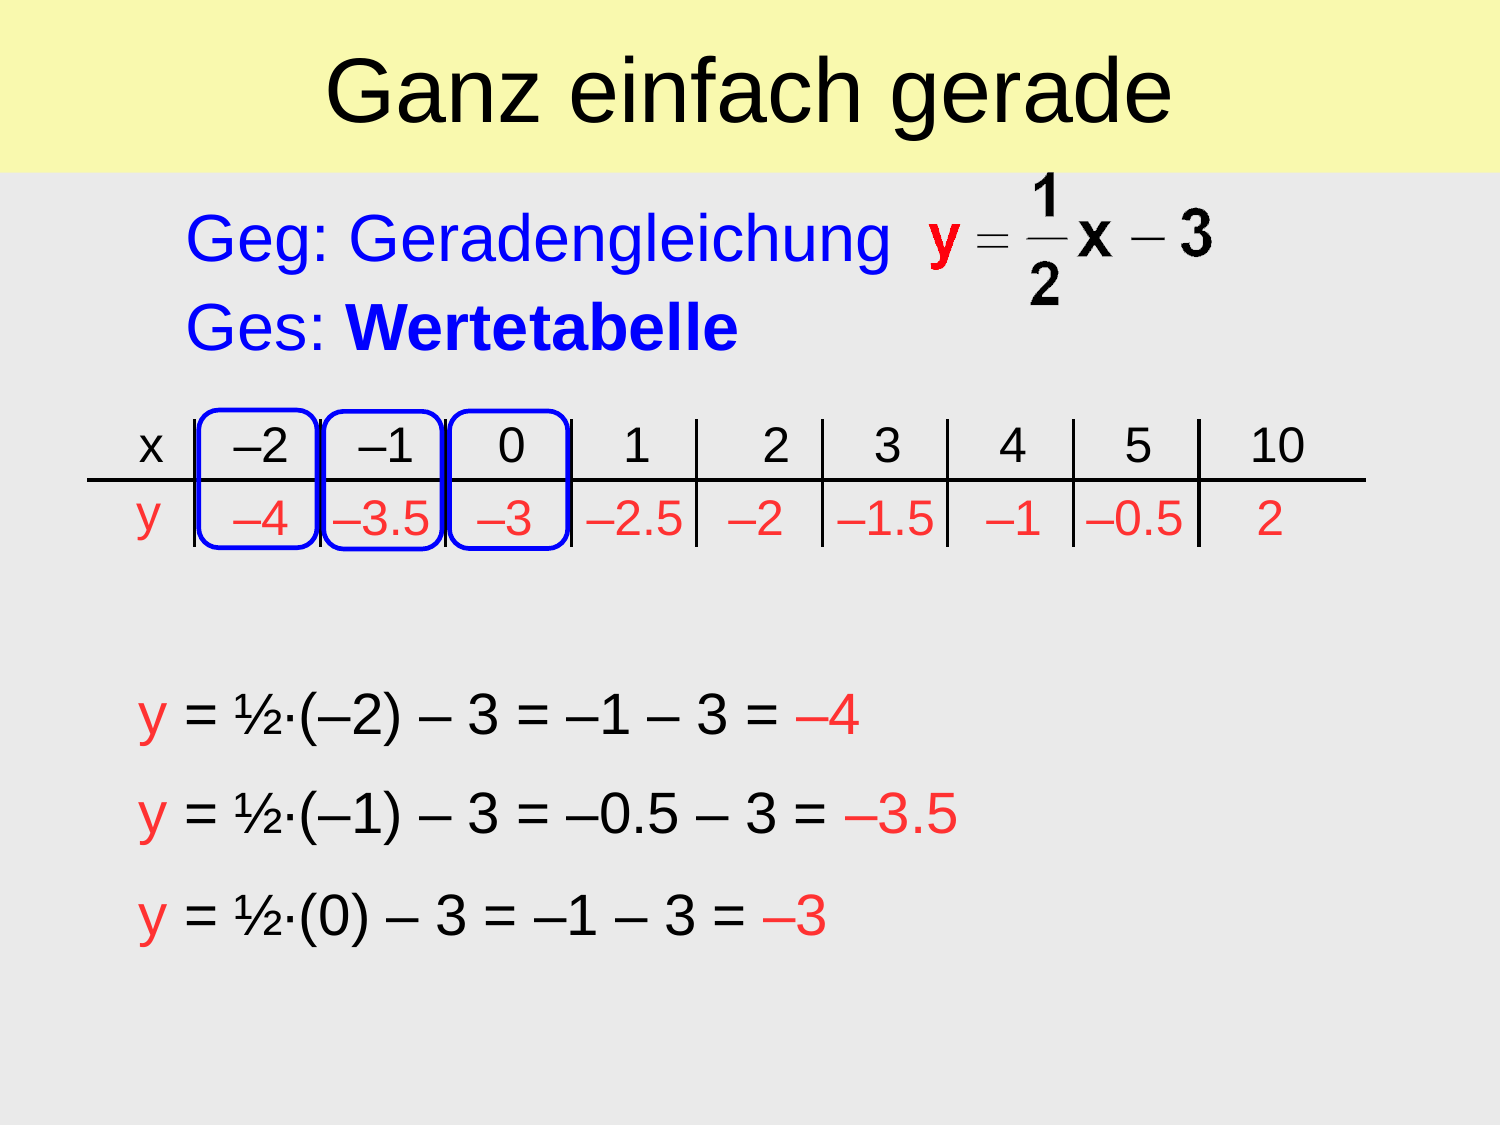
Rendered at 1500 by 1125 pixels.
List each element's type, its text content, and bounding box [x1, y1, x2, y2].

text_box –3 [462, 477, 548, 546]
text_box y [121, 472, 177, 549]
text_box –2 [713, 477, 799, 553]
text_box –3.5 [327, 477, 439, 546]
text_box x –2 –1 0 1 2 3 4 5 10 [434, 411, 457, 481]
text_box –4 [218, 477, 304, 545]
text_box 2 [1241, 477, 1300, 553]
text_box y = ½∙(–2) – 3 = –1 – 3 = –4 [123, 668, 891, 755]
text_box y = ½∙(0) – 3 = –1 – 3 = –3 [123, 869, 858, 955]
text_box x –2 –1 0 1 2 3 4 5 10 [311, 411, 332, 477]
text_box –3.5 [318, 477, 446, 553]
text_box –1.5 [822, 477, 950, 553]
text_box x –2 –1 0 1 2 3 4 5 10 [452, 414, 565, 481]
text_box –1 [971, 477, 1057, 553]
picture [916, 153, 1224, 318]
text_box x –2 –1 0 1 2 3 4 5 10 [123, 411, 205, 481]
text_box x –2 –1 0 1 2 3 4 5 10 [202, 413, 314, 481]
text_box x –2 –1 0 1 2 3 4 5 10 [560, 411, 1324, 481]
text_box y = ½∙(–1) – 3 = –0.5 – 3 = –3.5 [123, 767, 988, 854]
subtitle Geg: Geradengleichung Ges: Wertetabelle [171, 196, 1330, 386]
text_box –2.5 [571, 477, 699, 553]
text_box x –2 –1 0 1 2 3 4 5 10 [327, 414, 439, 477]
text_box –0.5 [1071, 477, 1199, 553]
